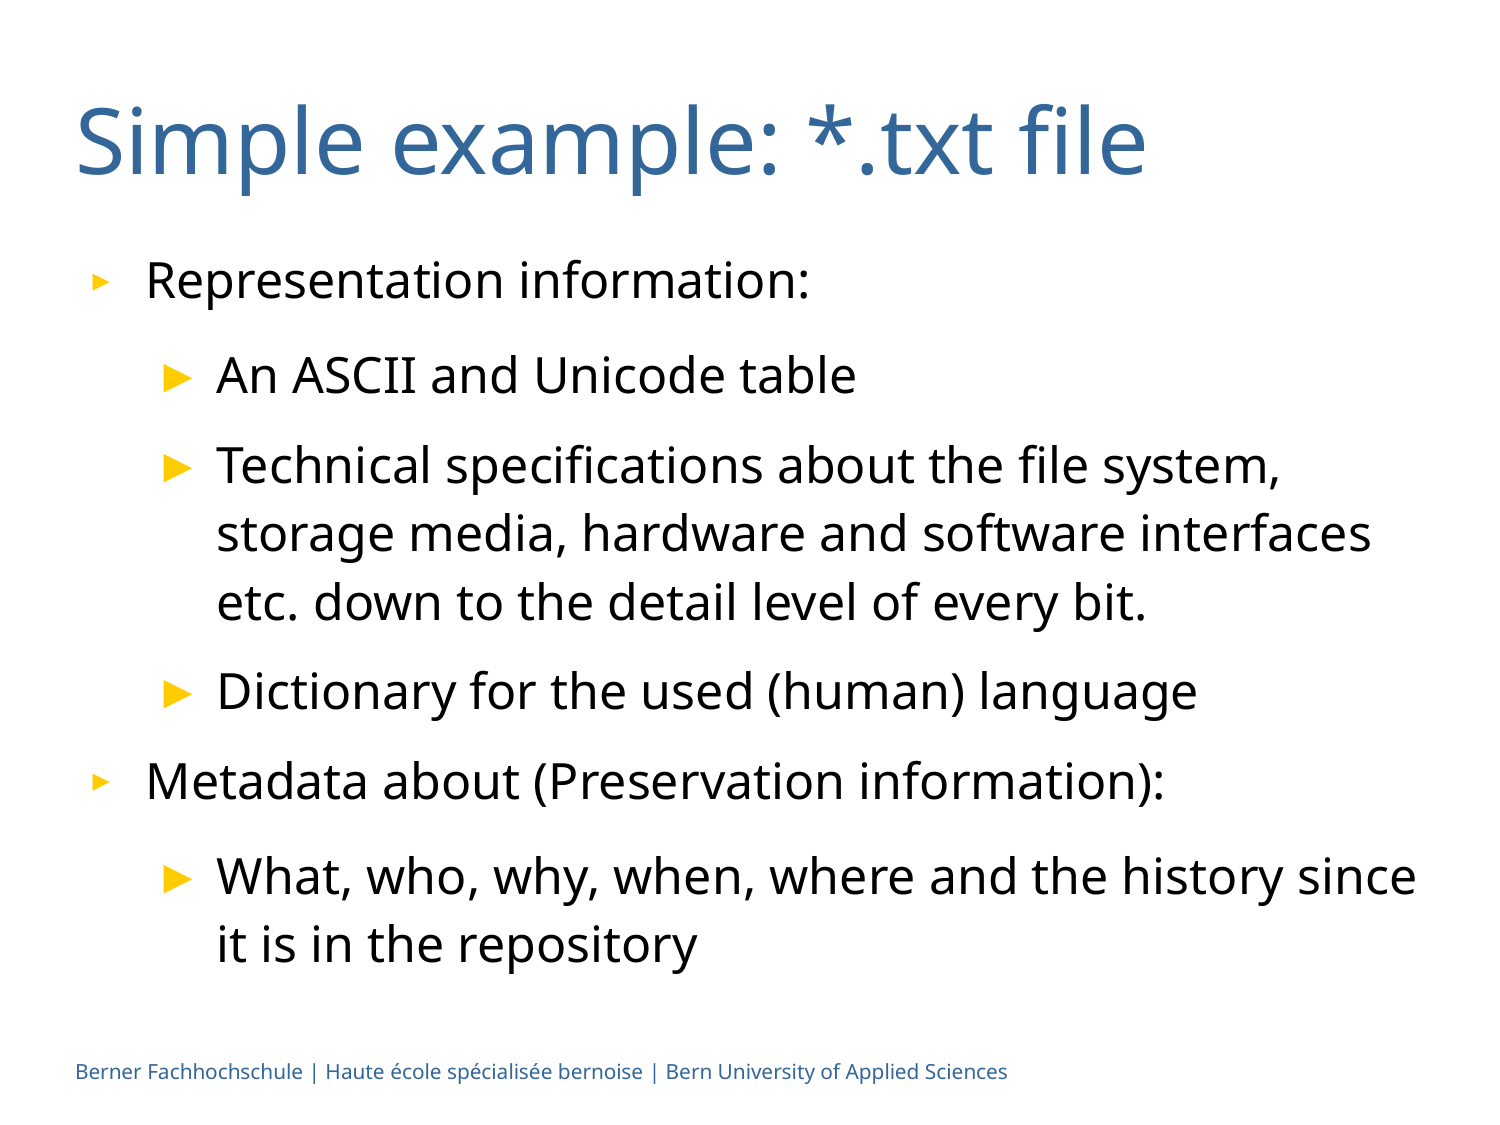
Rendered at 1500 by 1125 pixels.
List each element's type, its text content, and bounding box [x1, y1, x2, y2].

list Representation information: An ASCII and Unicode table Technical specifications about the file system, storage media, hardware and software interfaces etc. down to the detail level of every bit. Dictionary for the used (human) language Metadata about (Preservation information): What, who, why, when, where and the history since it is in the repository [75, 245, 1425, 1054]
title Simple example: *.txt file [75, 44, 1425, 233]
